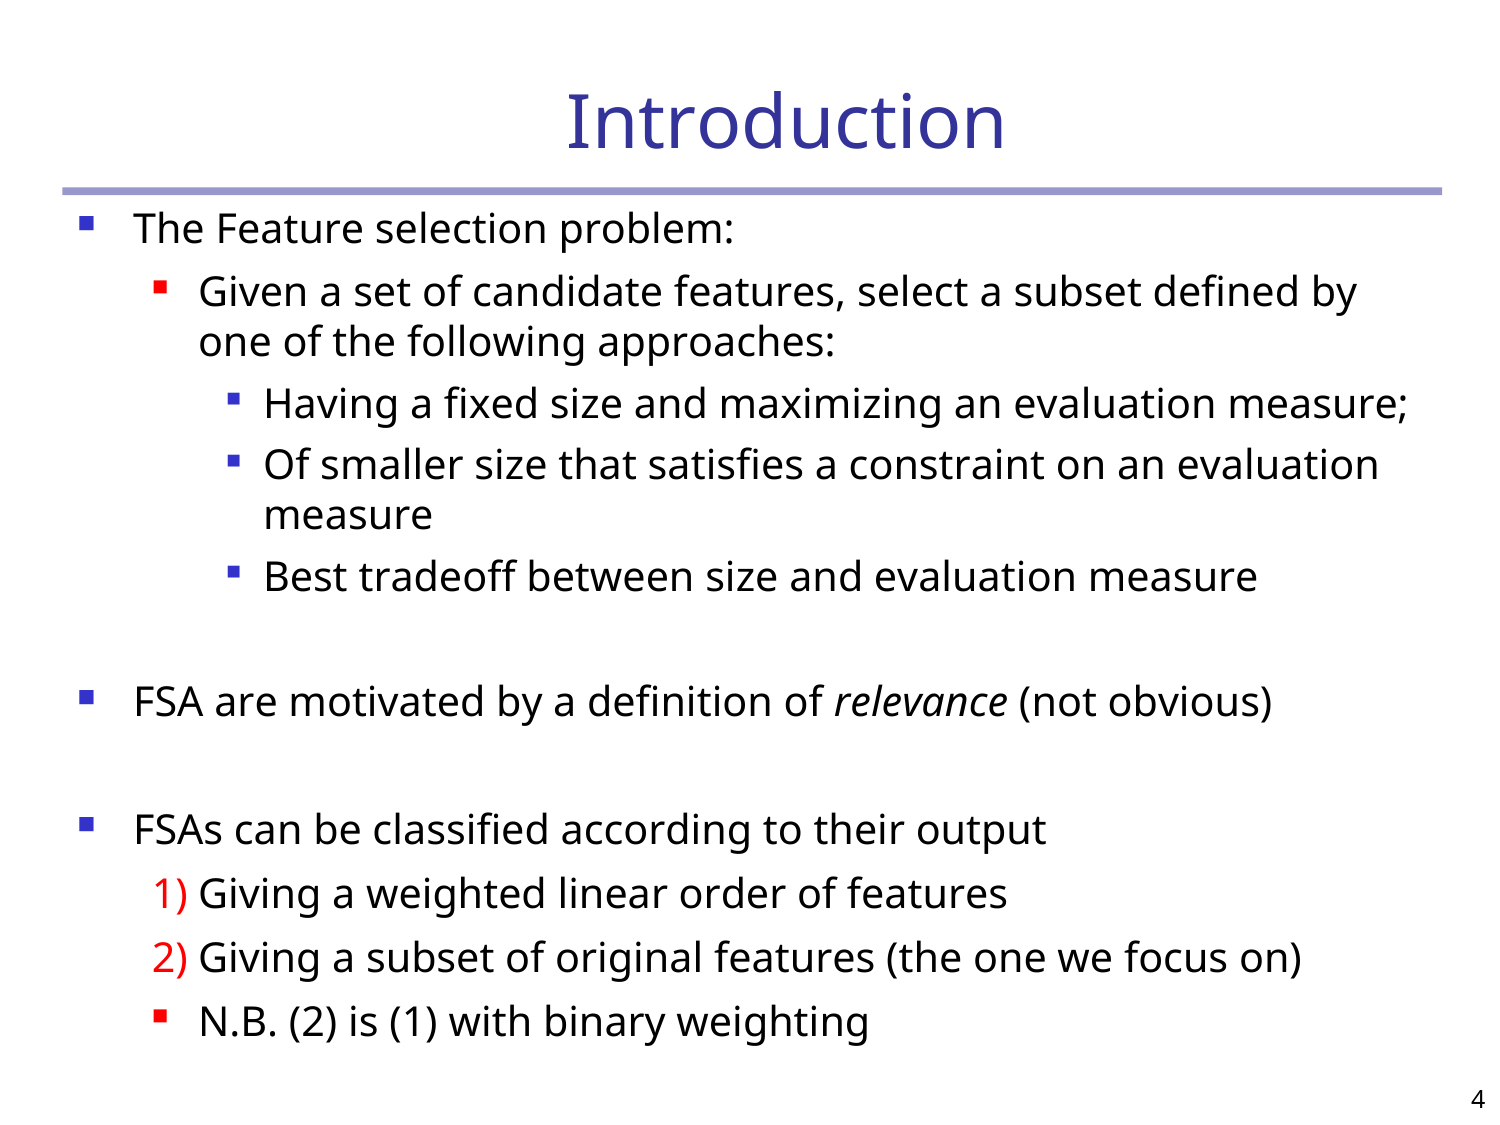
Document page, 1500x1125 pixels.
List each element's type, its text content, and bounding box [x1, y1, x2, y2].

text_box <number> [1187, 1050, 1500, 1125]
title Introduction [212, 50, 1363, 130]
list The Feature selection problem: Given a set of candidate features, select a subset defined by one of the following approaches: Having a fixed size and maximizing an evaluation measure; Of smaller size that satisfies a constraint on an evaluation measure Best tradeoff between size and evaluation measure FSA are motivated by a definition of relevance (not obvious) FSAs can be classified according to their output Giving a weighted linear order of features Giving a subset of original features (the one we focus on) N.B. (2) is (1) with binary weighting [62, 130, 1426, 1113]
